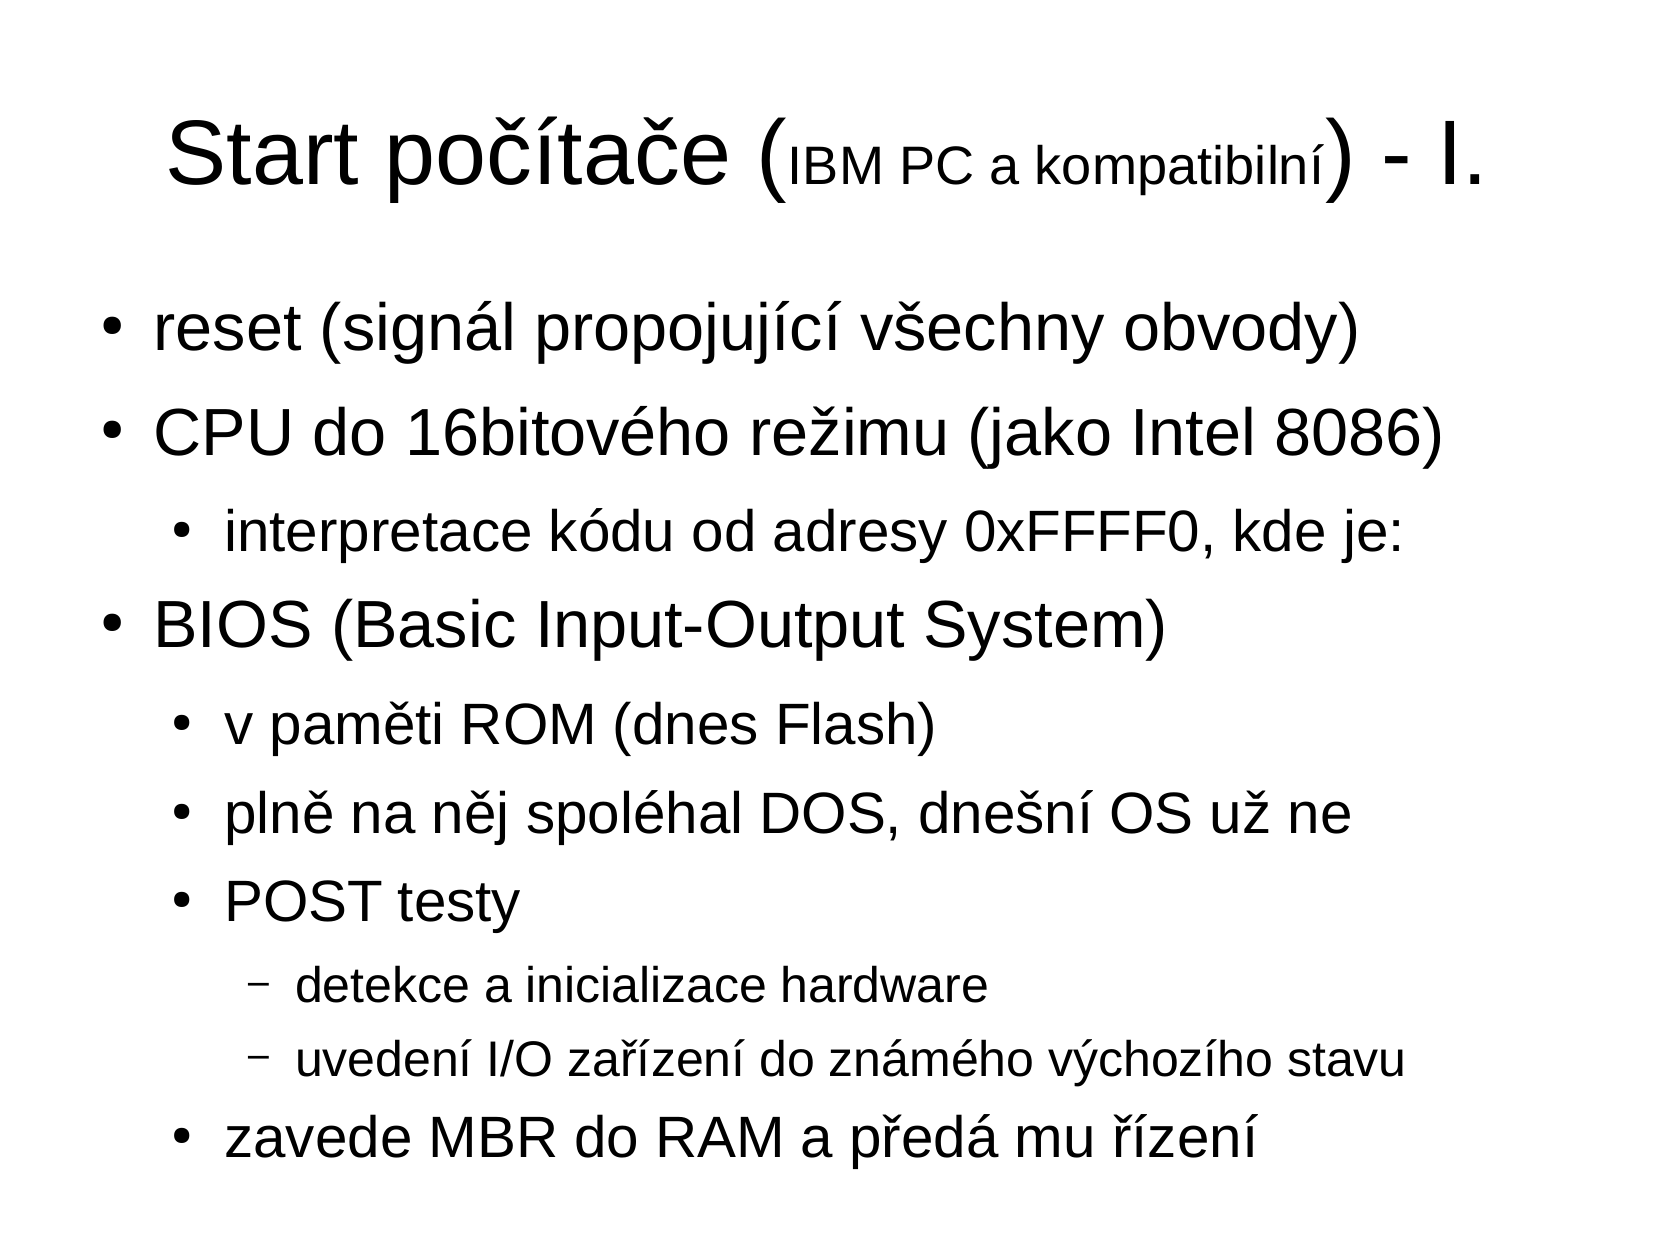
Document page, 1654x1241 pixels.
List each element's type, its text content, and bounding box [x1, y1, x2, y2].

list reset (signál propojující všechny obvody) CPU do 16bitového režimu (jako Intel 8086) interpretace kódu od adresy 0xFFFF0, kde je: BIOS (Basic Input-Output System) v paměti ROM (dnes Flash) plně na něj spoléhal DOS, dnešní OS už ne POST testy detekce a inicializace hardware uvedení I/O zařízení do známého výchozího stavu zavede MBR do RAM a předá mu řízení [82, 290, 1571, 1170]
title Start počítače (IBM PC a kompatibilní) - I. [82, 56, 1571, 250]
